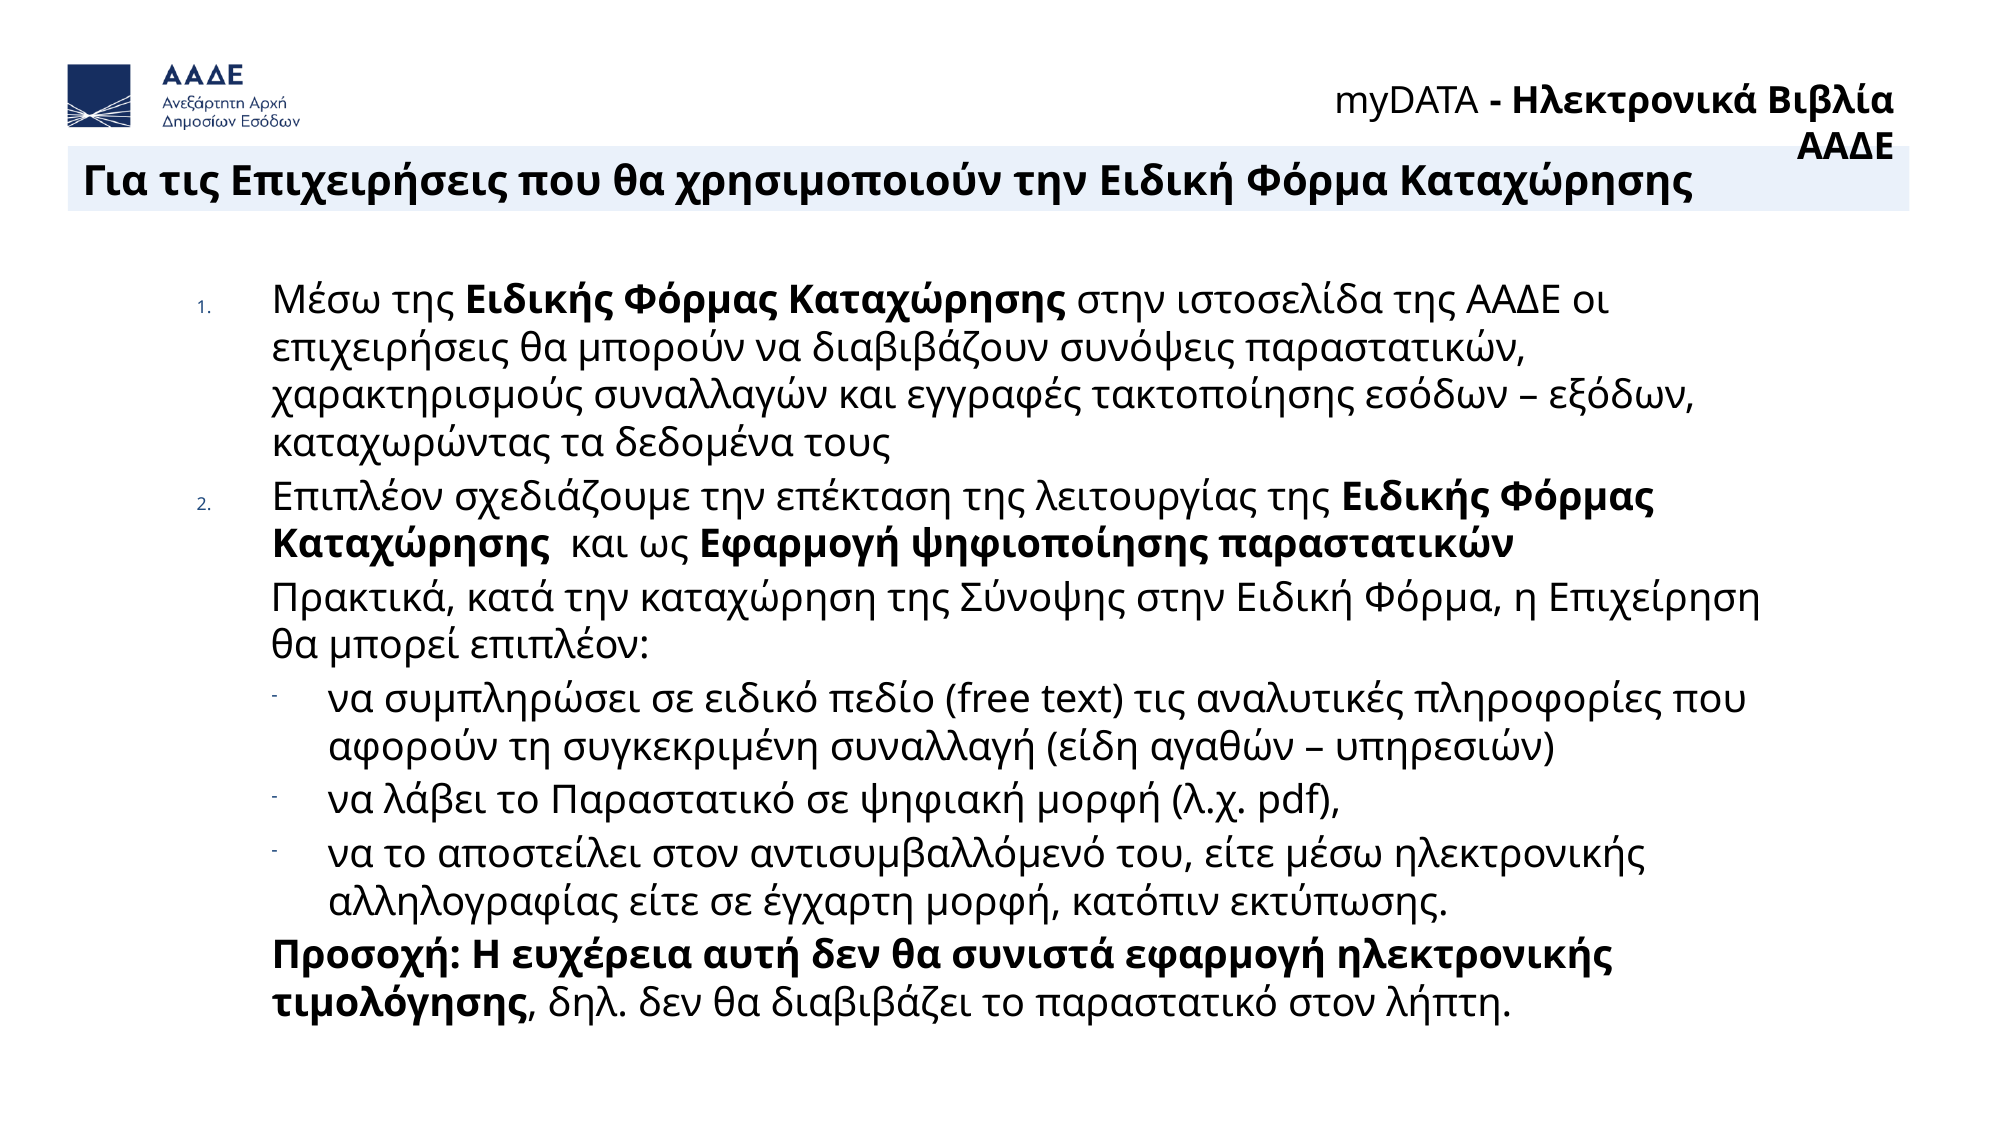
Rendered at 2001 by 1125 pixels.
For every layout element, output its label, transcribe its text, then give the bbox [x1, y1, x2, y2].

text_box myDATA - Ηλεκτρονικά Βιβλία ΑΑΔΕ [1271, 64, 1910, 175]
text_box Για τις Επιχειρήσεις που θα χρησιμοποιούν την Ειδική Φόρμα Καταχώρησης [67, 146, 1910, 211]
picture [67, 64, 304, 130]
text_box Μέσω της Ειδικής Φόρμας Καταχώρησης στην ιστοσελίδα της ΑΑΔΕ οι επιχειρήσεις θα μπορούν να διαβιβάζουν συνόψεις παραστατικών, χαρακτηρισμούς συναλλαγών και εγγραφές τακτοποίησης εσόδων – εξόδων, καταχωρώντας τα δεδομένα τους Επιπλέον σχεδιάζουμε την επέκταση της λειτουργίας της Ειδικής Φόρμας Καταχώρησης και ως Εφαρμογή ψηφιοποίησης παραστατικών Πρακτικά, κατά την καταχώρηση της Σύνοψης στην Ειδική Φόρμα, η Επιχείρηση θα μπορεί επιπλέον: να συμπληρώσει σε ειδικό πεδίο (free text) τις αναλυτικές πληροφορίες που αφορούν τη συγκεκριμένη συναλλαγή (είδη αγαθών – υπηρεσιών) να λάβει το Παραστατικό σε ψηφιακή μορφή (λ.χ. pdf), να το αποστείλει στον αντισυμβαλλόμενό του, είτε μέσω ηλεκτρονικής αλληλογραφίας είτε σε έγχαρτη μορφή, κατόπιν εκτύπωσης. Προσοχή: Η ευχέρεια αυτή δεν θα συνιστά εφαρμογή ηλεκτρονικής τιμολόγησης, δηλ. δεν θα διαβιβάζει το παραστατικό στον λήπτη. [181, 267, 1780, 1032]
